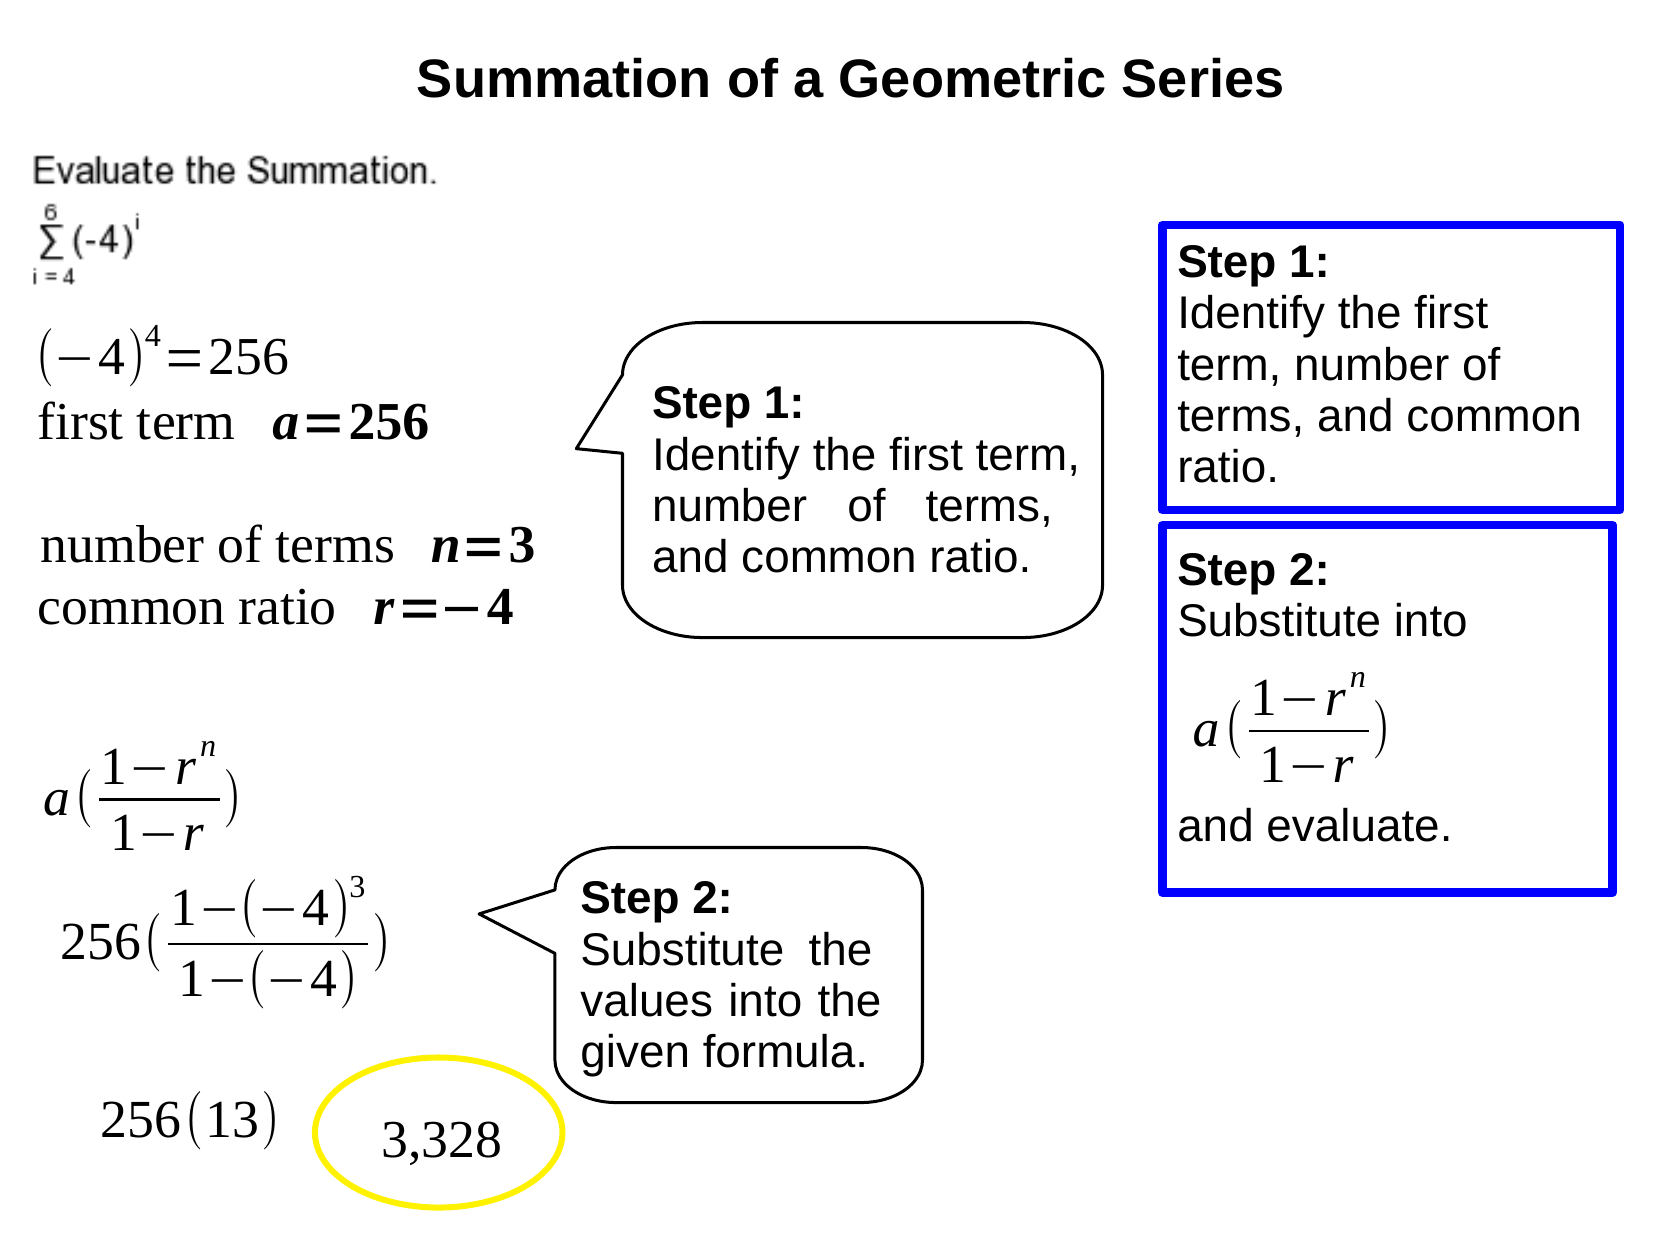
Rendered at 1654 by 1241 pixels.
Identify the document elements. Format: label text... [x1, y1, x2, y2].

picture [32, 127, 488, 310]
chart [1185, 660, 1398, 794]
chart [35, 728, 248, 863]
text_box Step 1: Identify the first term, number of terms, and common ratio. Step 2: Substitute into and evaluate. [1162, 514, 1621, 1221]
text_box Step 2: Substitute the values into the given formula. [479, 847, 923, 1103]
chart [52, 869, 397, 1013]
text_box Step 1: Identify the first term, number of terms, and common ratio. Step 2: Substitute into and evaluate. [1167, 229, 1616, 506]
text_box Step 1: Identify the first term, number of terms, and common ratio. Step 2: Substitute into and evaluate. [1167, 529, 1608, 888]
text_box Summation of a Geometric Series [135, 41, 1568, 238]
chart [375, 1110, 509, 1170]
chart [93, 1087, 286, 1152]
text_box Step 1: Identify the first term, number of terms, and common ratio. [576, 322, 1103, 638]
chart [30, 318, 542, 698]
